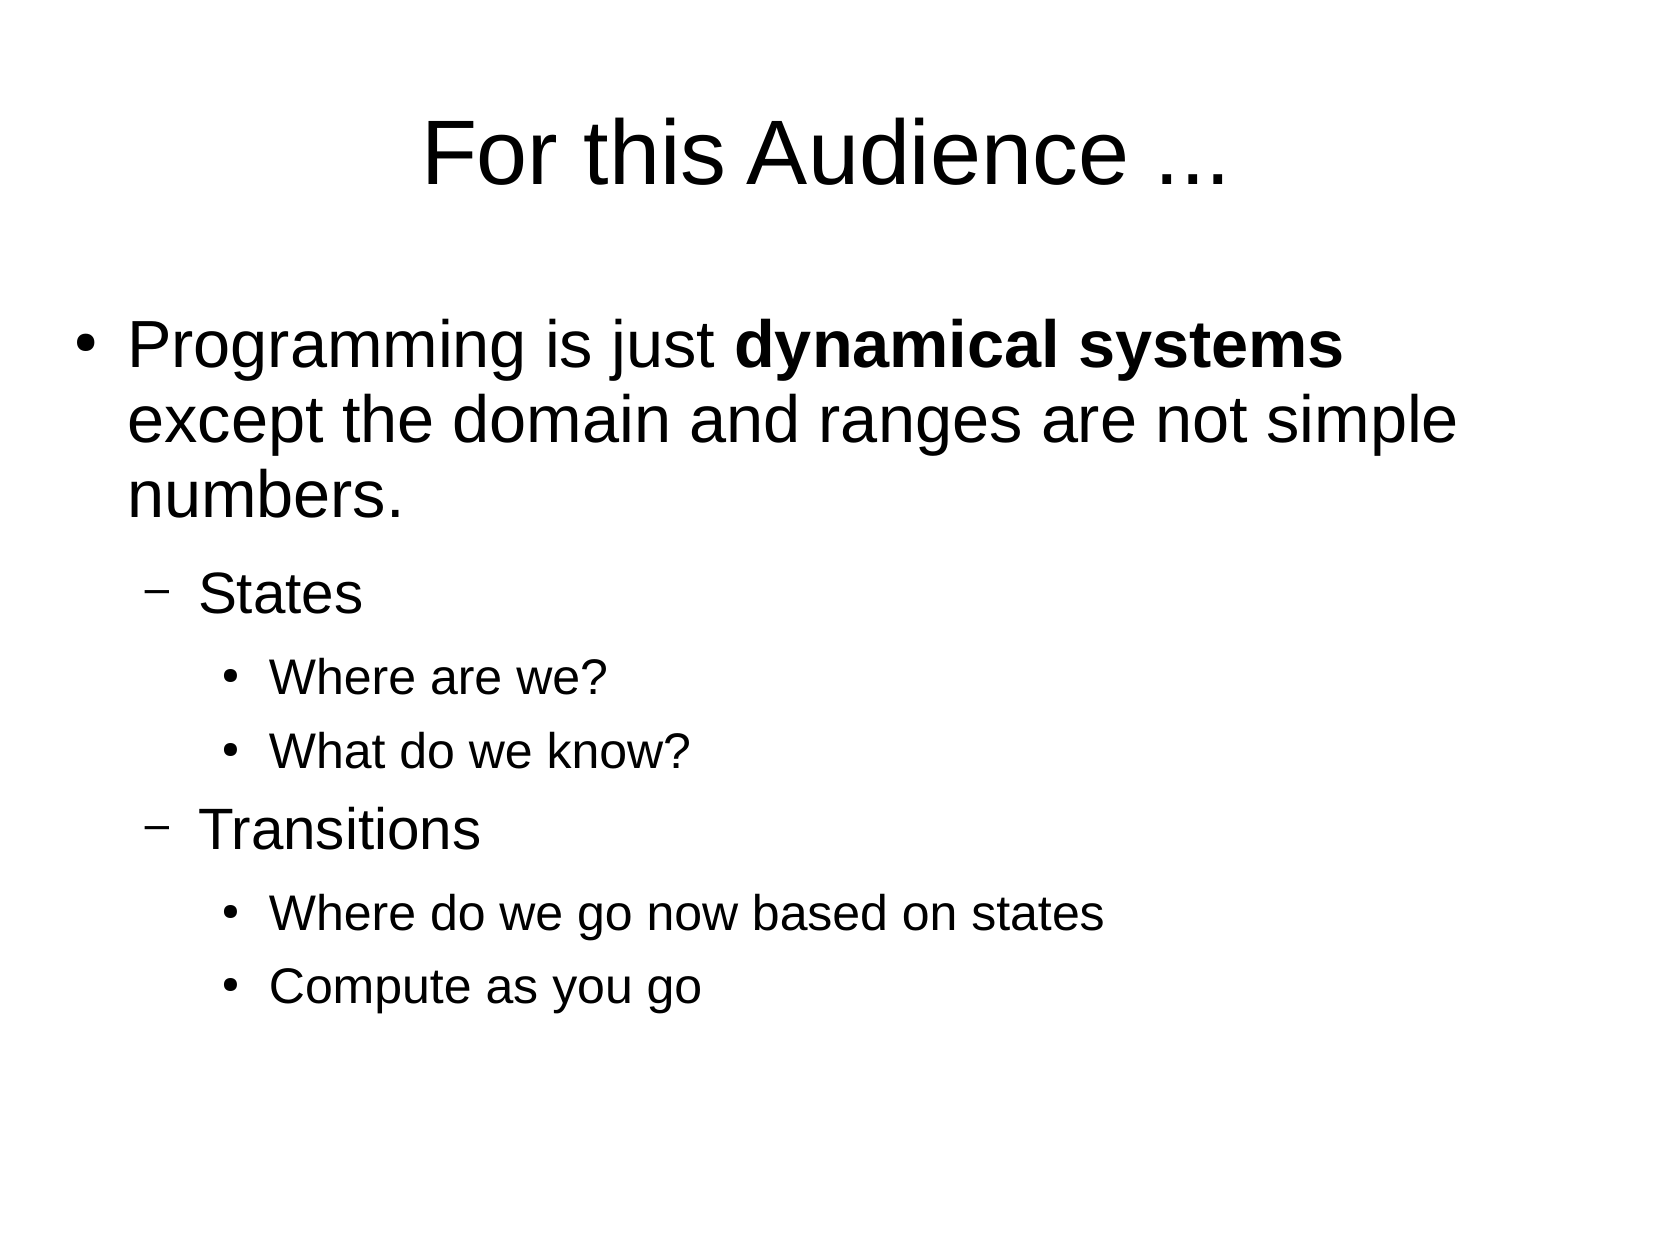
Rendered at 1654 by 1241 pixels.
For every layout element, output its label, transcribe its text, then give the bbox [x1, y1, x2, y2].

list Programming is just dynamical systems except the domain and ranges are not simple numbers. States Where are we? What do we know? Transitions Where do we go now based on states Compute as you go [56, 307, 1545, 1102]
title For this Audience ... [82, 49, 1571, 257]
